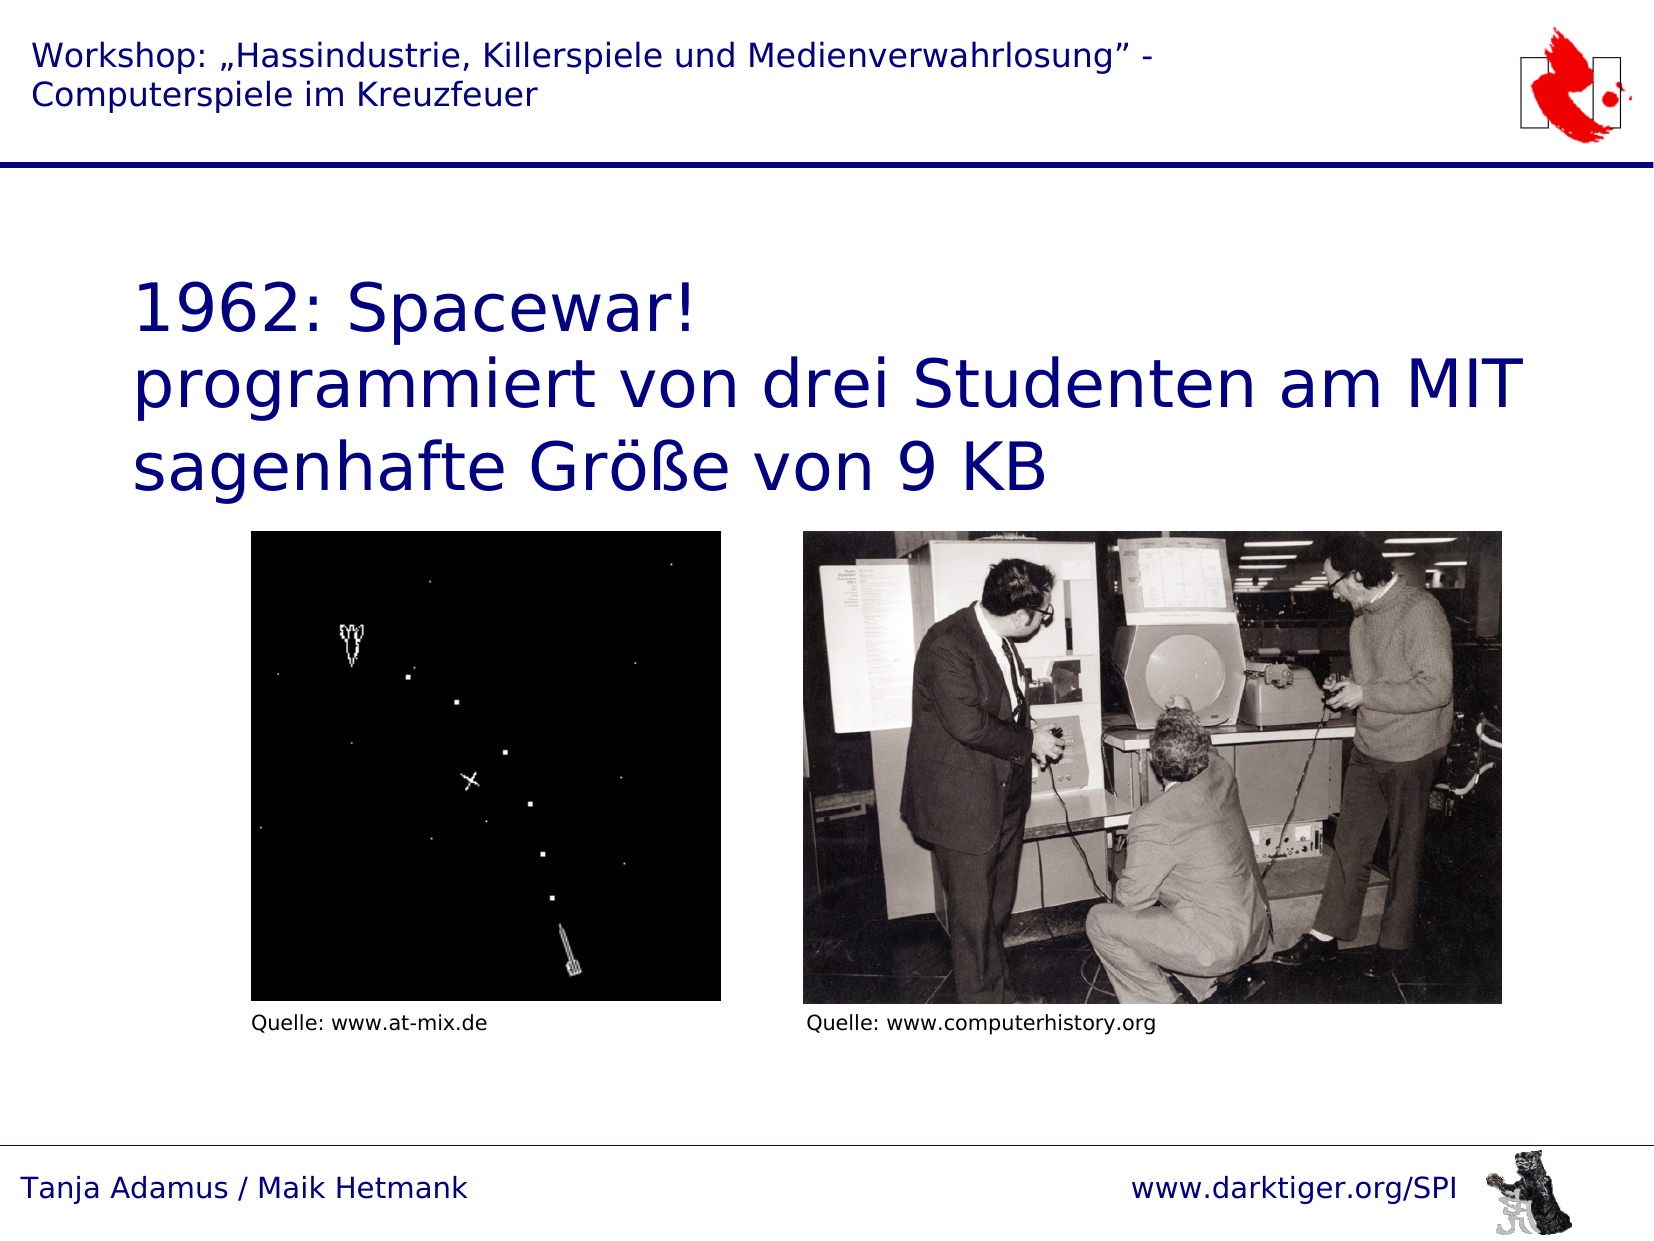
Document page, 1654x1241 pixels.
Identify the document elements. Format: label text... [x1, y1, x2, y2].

text_box 1962: Spacewar! [118, 261, 1152, 338]
text_box sagenhafte Größe von 9 KB [118, 421, 1595, 514]
picture [1503, 16, 1632, 148]
picture [1486, 1150, 1572, 1235]
picture [803, 531, 1502, 1004]
picture [251, 531, 721, 1001]
text_box Workshop: „Hassindustrie, Killerspiele und Medienverwahrlosung” - Computerspiele im Kreuzfeuer [16, 29, 1418, 178]
text_box Quelle: www.at-mix.de [236, 1003, 503, 1044]
text_box Quelle: www.computerhistory.org [791, 1003, 1172, 1044]
text_box programmiert von drei Studenten am MIT [118, 338, 1595, 421]
